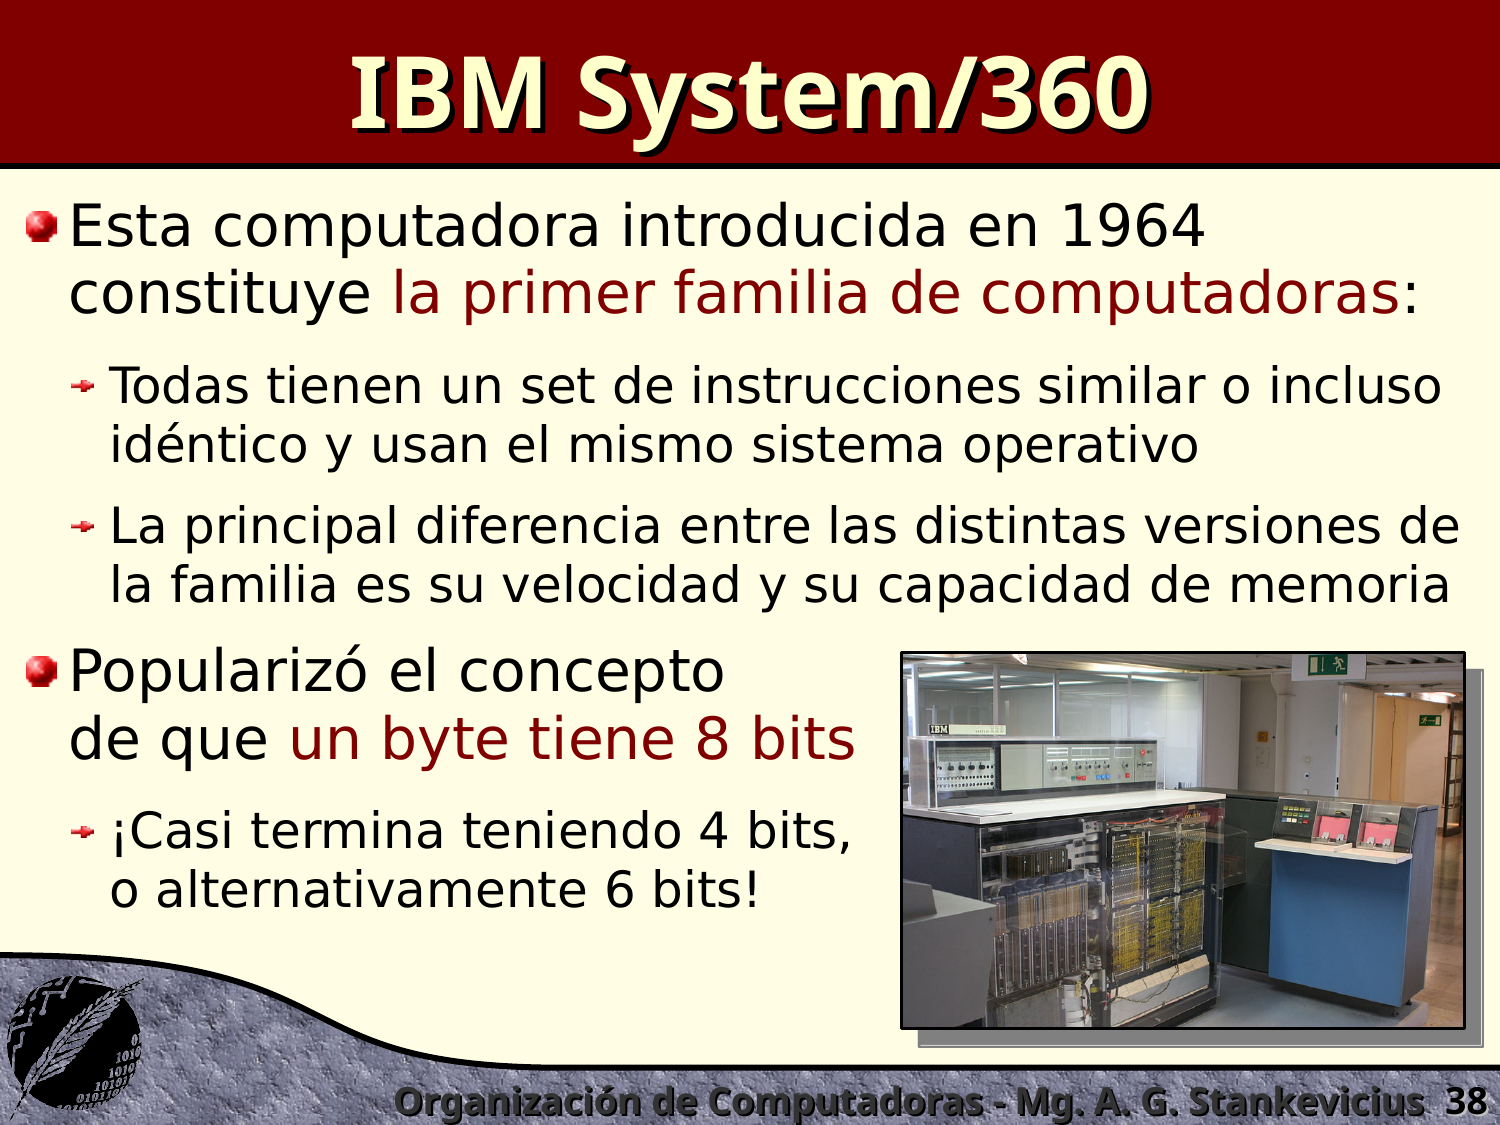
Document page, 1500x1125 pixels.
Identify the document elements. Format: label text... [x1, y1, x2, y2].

picture [448, 1100, 455, 1110]
list Esta computadora introducida en 1964 constituye la primer familia de computadoras: Todas tienen un set de instrucciones similar o incluso idéntico y usan el mismo sistema operativo La principal diferencia entre las distintas versiones de la familia es su velocidad y su capacidad de memoria Popularizó el concepto de que un byte tiene 8 bits ¡Casi termina teniendo 4 bits, o alternativamente 6 bits! [11, 192, 1486, 935]
picture [902, 653, 1463, 1027]
picture [802, 1100, 806, 1110]
picture [0, 959, 1500, 1125]
title IBM System/360 [15, 5, 1485, 160]
picture [1058, 1100, 1065, 1110]
